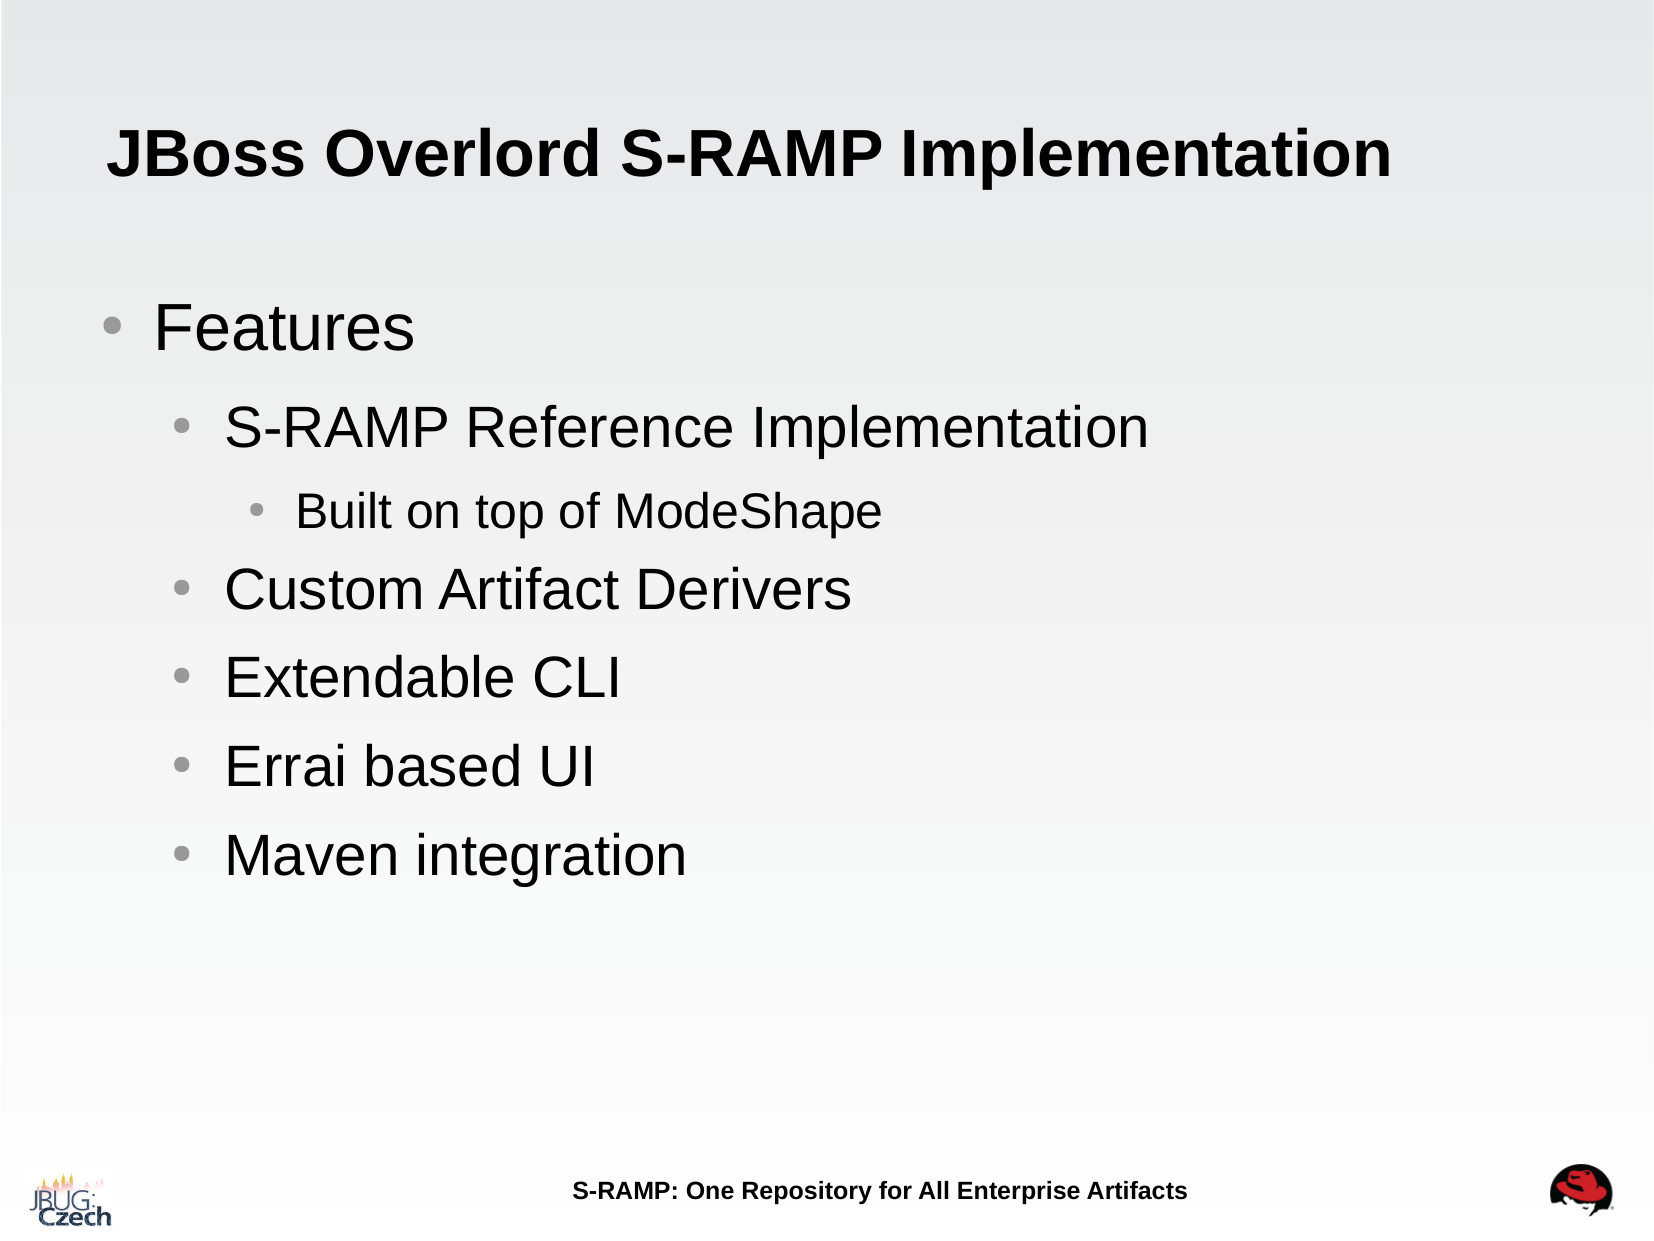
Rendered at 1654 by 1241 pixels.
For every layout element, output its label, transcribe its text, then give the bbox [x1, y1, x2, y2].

list Features S-RAMP Reference Implementation Built on top of ModeShape Custom Artifact Derivers Extendable CLI Errai based UI Maven integration [82, 290, 1571, 1109]
title JBoss Overlord S-RAMP Implementation [82, 49, 1571, 257]
picture [1, 0, 1654, 1241]
